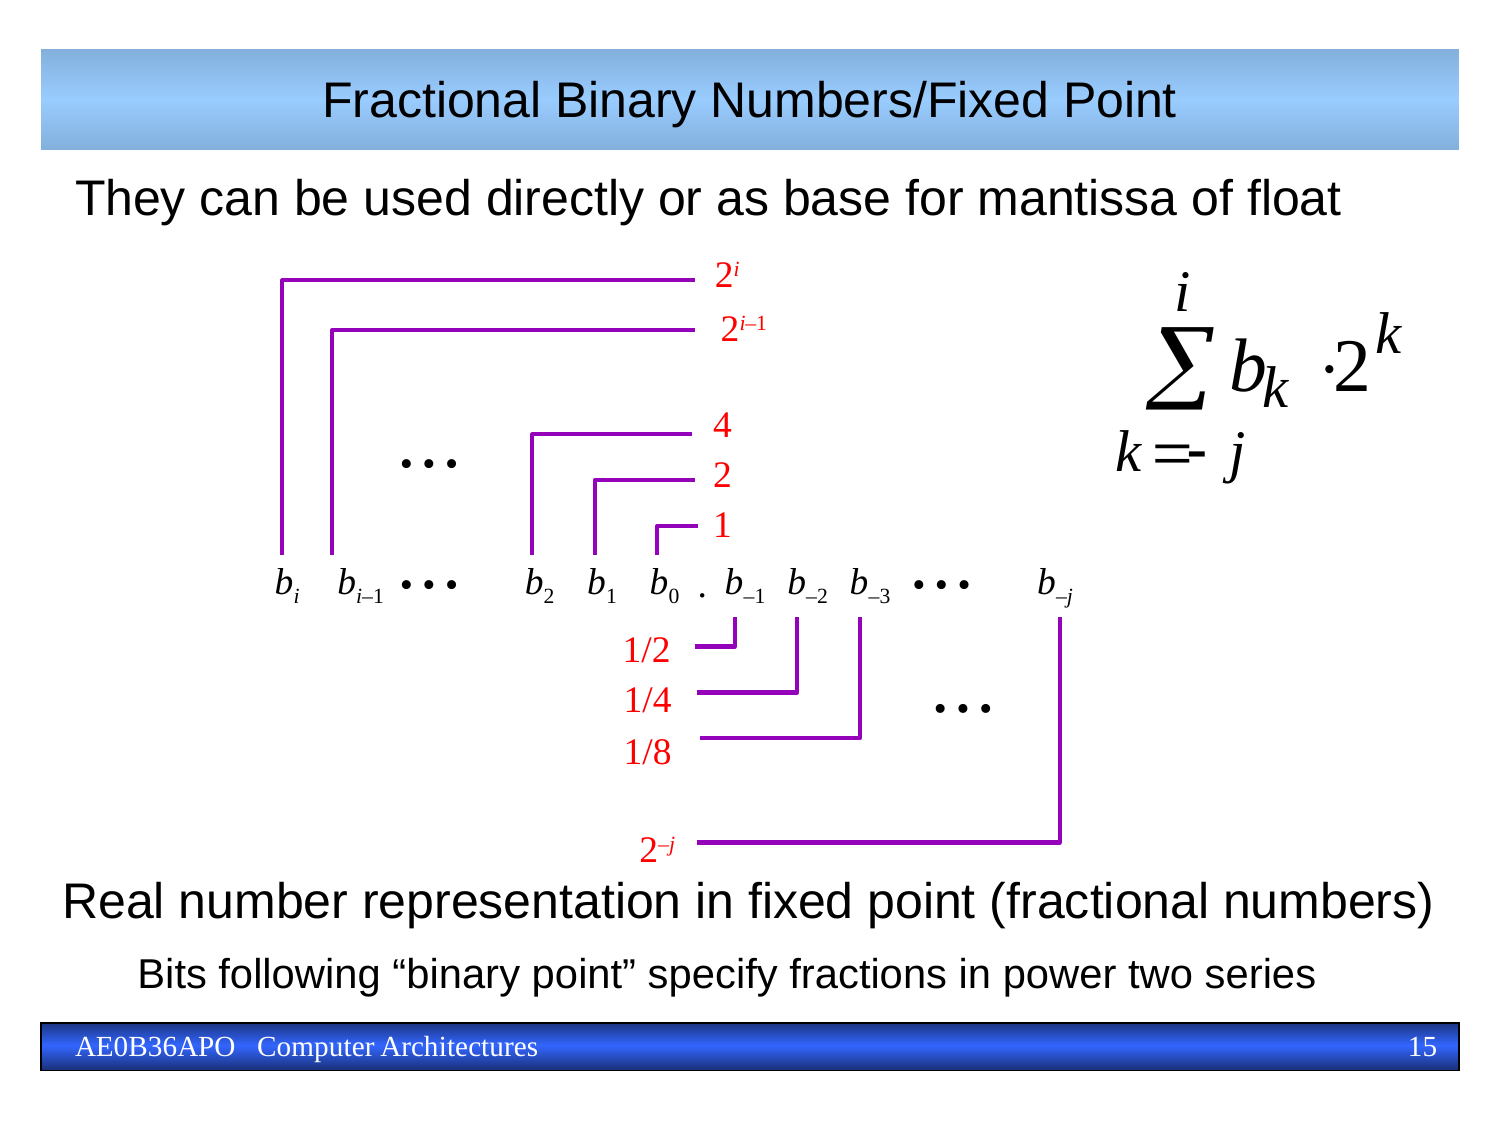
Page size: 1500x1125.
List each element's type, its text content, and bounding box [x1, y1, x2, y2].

text_box • • • [384, 417, 510, 506]
text_box b1 [572, 538, 634, 626]
text_box Real number representation in fixed point (fractional numbers) Bits following “binary point” specify fractions in power two series [62, 870, 1453, 1042]
picture [1111, 268, 1418, 492]
text_box 1/2 [607, 617, 686, 678]
text_box b–1 [710, 538, 772, 626]
text_box b–j [1023, 538, 1085, 626]
text_box 2i–1 [705, 296, 783, 357]
text_box . [697, 538, 710, 626]
text_box b0 [634, 538, 697, 626]
text_box 2i [700, 263, 755, 303]
text_box 2–j [624, 817, 690, 878]
text_box b–2 [772, 538, 834, 626]
text_box 1/4 [608, 667, 687, 720]
text_box They can be used directly or as base for mantissa of float [75, 166, 1465, 263]
text_box b–3 [834, 538, 897, 626]
text_box bi [259, 538, 322, 626]
text_box 1/8 [608, 720, 687, 780]
text_box • • • [897, 538, 1023, 626]
text_box 1 [698, 503, 747, 553]
text_box 4 [698, 392, 747, 453]
text_box 2 [698, 453, 747, 503]
title Fractional Binary Numbers/Fixed Point [41, 49, 1459, 150]
text_box • • • [384, 538, 510, 626]
text_box • • • [882, 667, 1008, 755]
text_box b2 [510, 538, 572, 626]
text_box bi–1 [322, 538, 384, 626]
